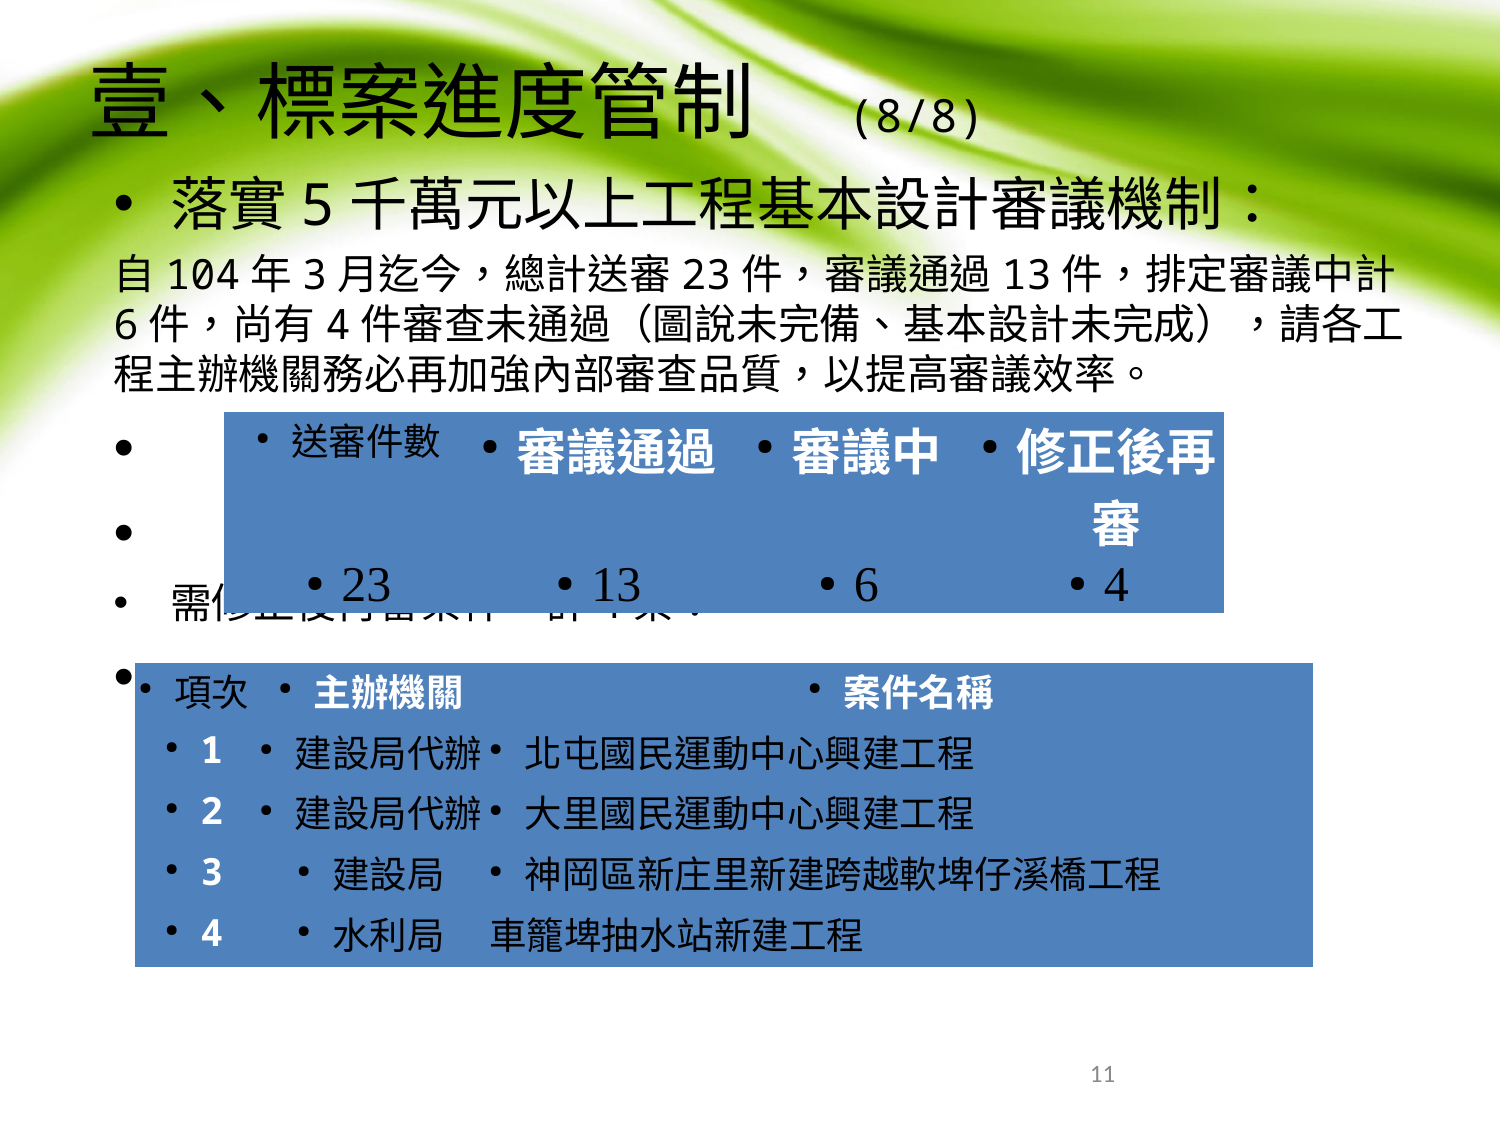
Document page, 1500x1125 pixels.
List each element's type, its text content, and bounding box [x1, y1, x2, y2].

table_cell 建設局代辦 [253, 784, 489, 845]
text_box [1074, 1042, 1500, 1125]
table_header 修正後再審 [974, 412, 1224, 557]
table_cell 4 [974, 557, 1224, 613]
table_cell 1 [135, 724, 253, 784]
table_header 送審件數 [224, 412, 474, 557]
table_header 主辦機關 [253, 663, 489, 724]
table_cell 2 [135, 784, 253, 845]
table_cell 23 [224, 557, 474, 613]
table_cell 北屯國民運動中心興建工程 [489, 724, 1313, 784]
table_cell 建設局 [253, 845, 489, 906]
table_cell 大里國民運動中心興建工程 [489, 784, 1313, 845]
table_cell 4 [135, 906, 253, 967]
table_cell 神岡區新庄里新建跨越軟埤仔溪橋工程 [489, 845, 1313, 906]
table_cell 車籠埤抽水站新建工程 [489, 906, 1313, 967]
table_cell 6 [724, 557, 974, 613]
text_box 壹、標案進度管制 (8/8) [73, 36, 1150, 162]
table_header 項次 [135, 663, 253, 724]
table_header 審議通過 [474, 412, 724, 557]
table_cell 3 [135, 845, 253, 906]
list 落實5千萬元以上工程基本設計審議機制： 自104年3月迄今，總計送審23件，審議通過13件，排定審議中計6件，尚有4件審查未通過（圖說未完備、基本設計未完成），請各工程主辦機關務必再加強內部審查品質，以提高審議效率。 需修正後再審案件，計4案： [98, 159, 1427, 862]
table_cell 建設局代辦 [253, 724, 489, 784]
table_cell 水利局 [253, 906, 489, 967]
table_header 案件名稱 [489, 663, 1313, 724]
table_cell 13 [474, 557, 724, 613]
table_header 審議中 [724, 412, 974, 557]
